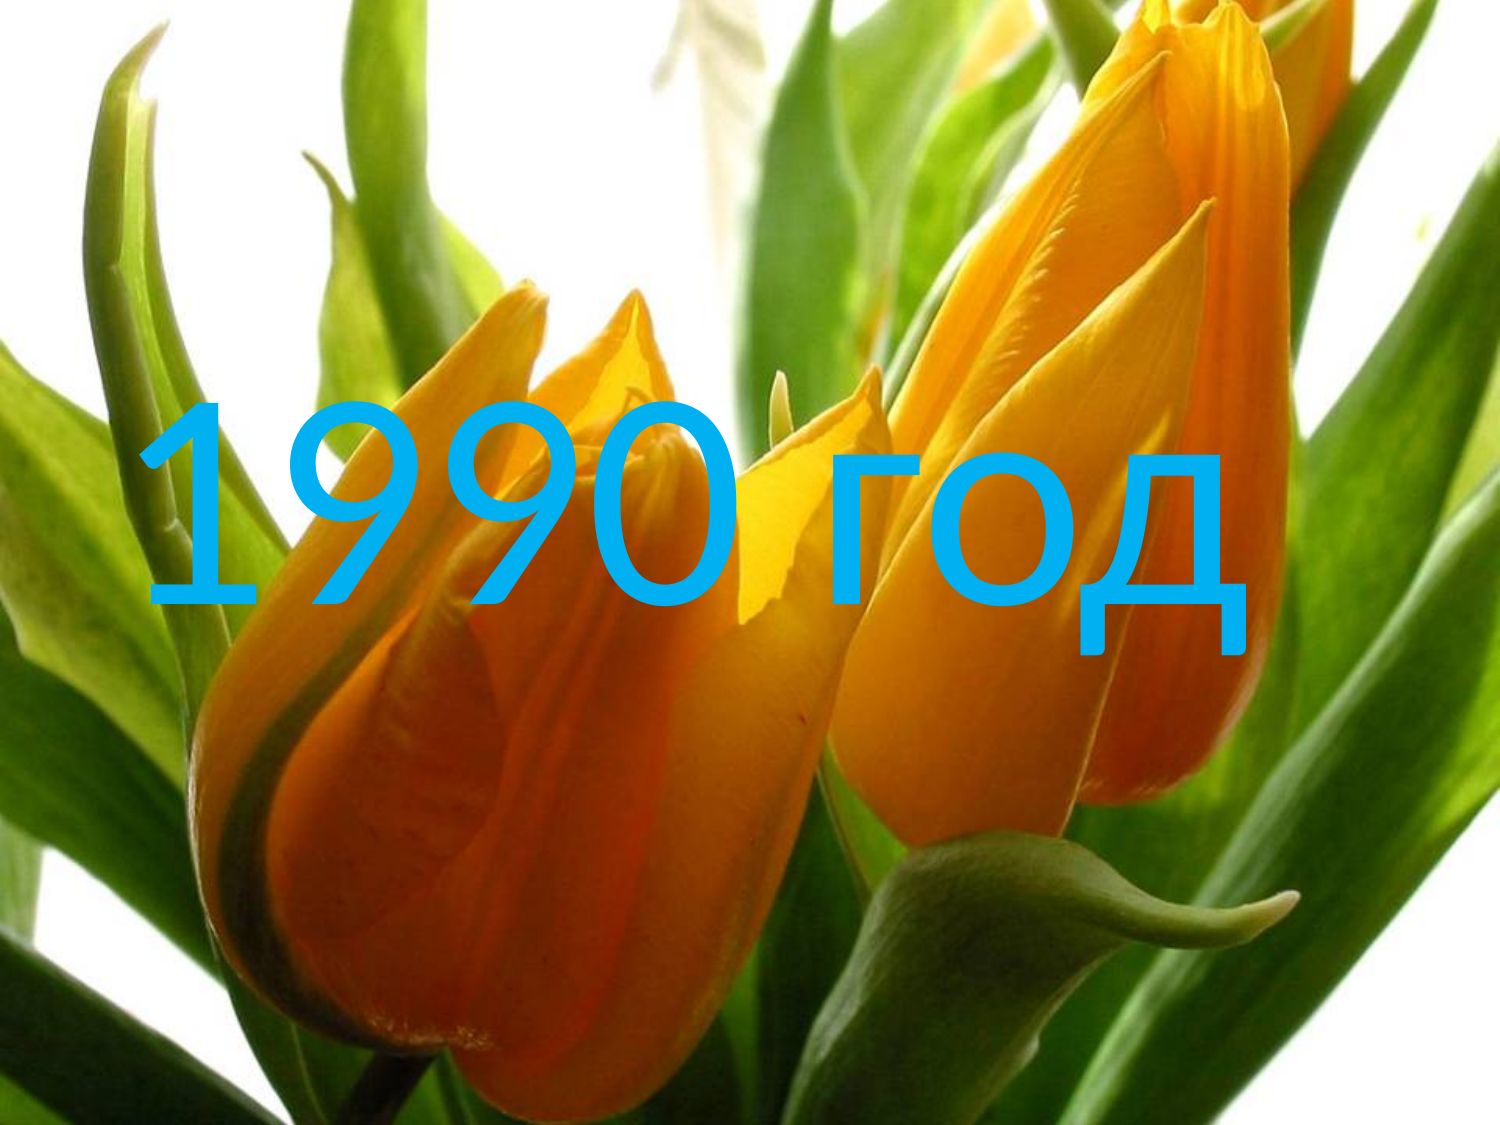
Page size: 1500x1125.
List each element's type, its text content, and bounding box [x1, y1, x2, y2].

title 1990 год [112, 137, 1415, 668]
picture [0, 0, 1500, 1125]
